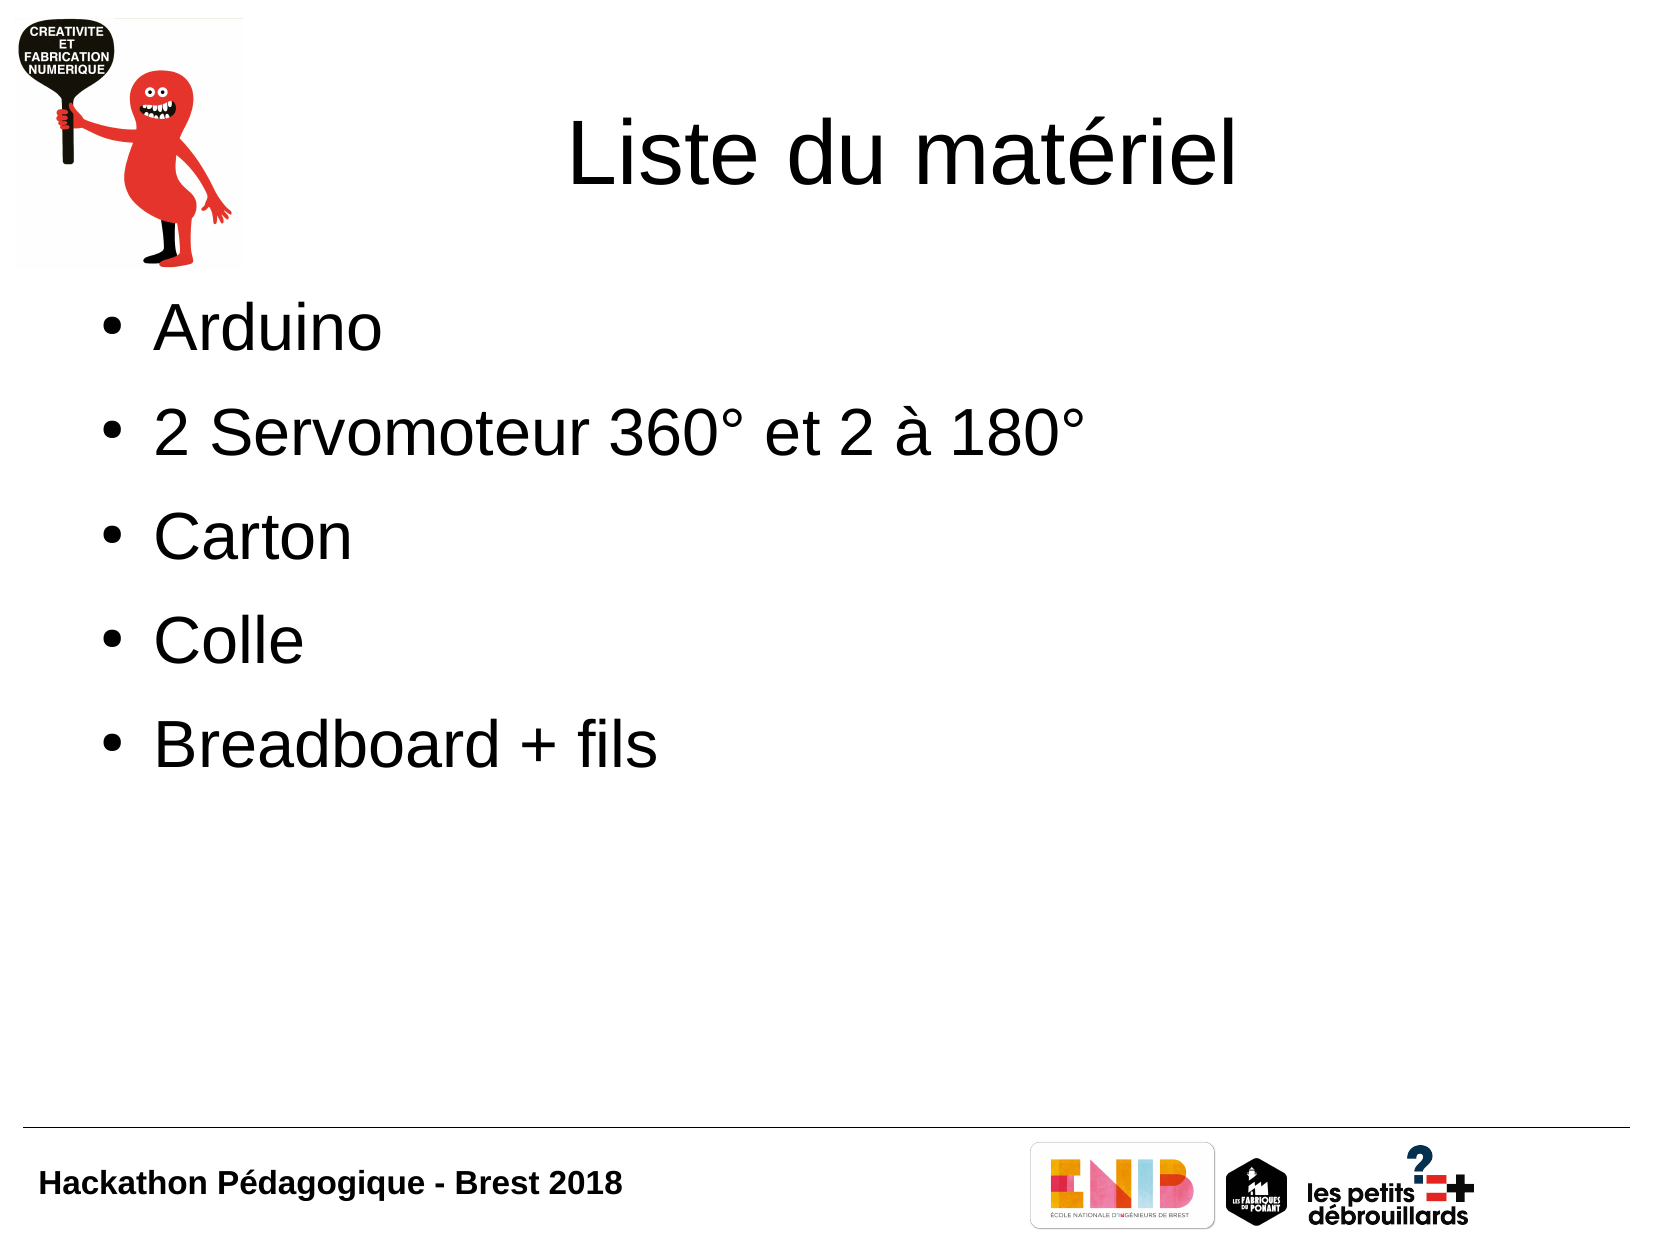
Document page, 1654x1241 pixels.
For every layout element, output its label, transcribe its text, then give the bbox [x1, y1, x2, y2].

list Arduino 2 Servomoteur 360° et 2 à 180° Carton Colle Breadboard + fils [82, 290, 1571, 1109]
text_box Hackathon Pédagogique - Brest 2018 [23, 1157, 945, 1211]
title Liste du matériel [236, 49, 1571, 257]
picture [1308, 1145, 1474, 1225]
picture [1015, 1127, 1287, 1241]
picture [15, 18, 243, 269]
